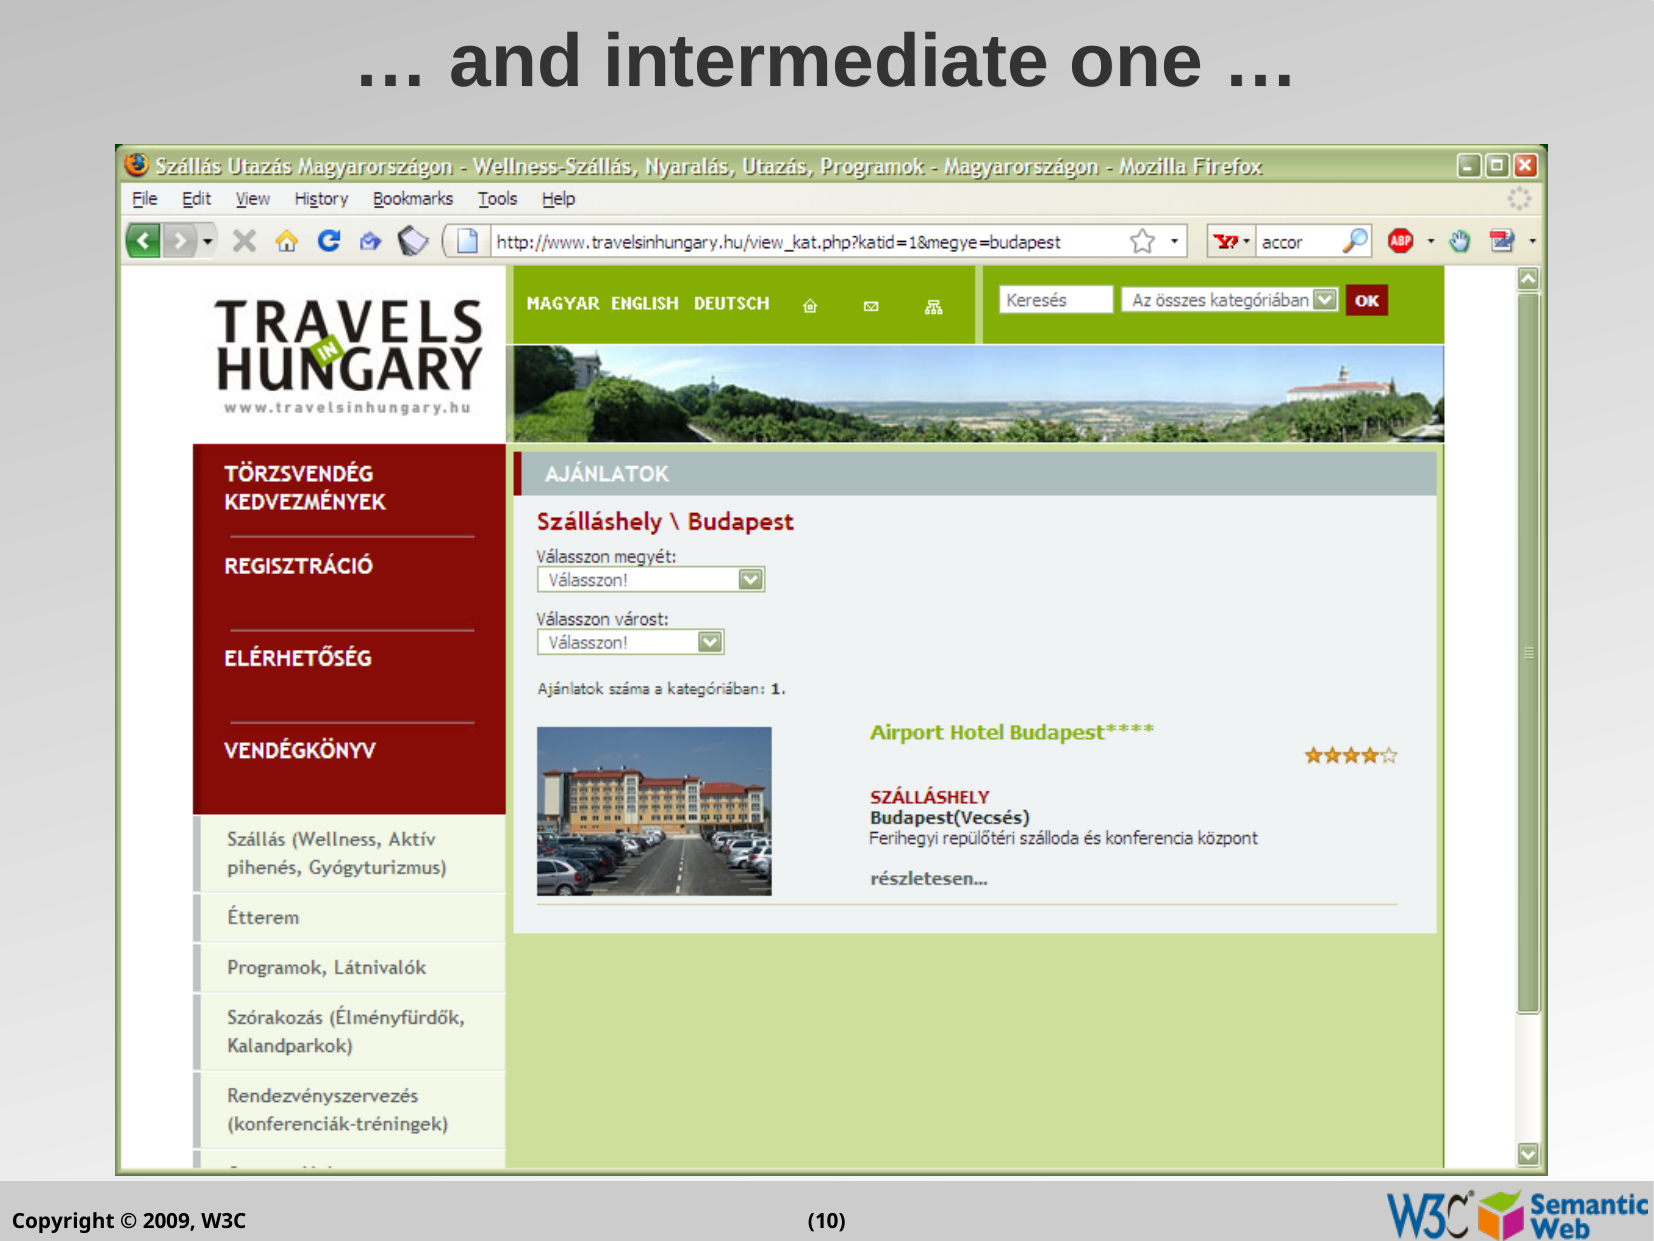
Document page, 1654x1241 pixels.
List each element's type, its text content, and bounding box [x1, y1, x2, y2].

picture [115, 144, 1548, 1177]
picture [1387, 1187, 1648, 1241]
title … and intermediate one … [0, 7, 1654, 111]
